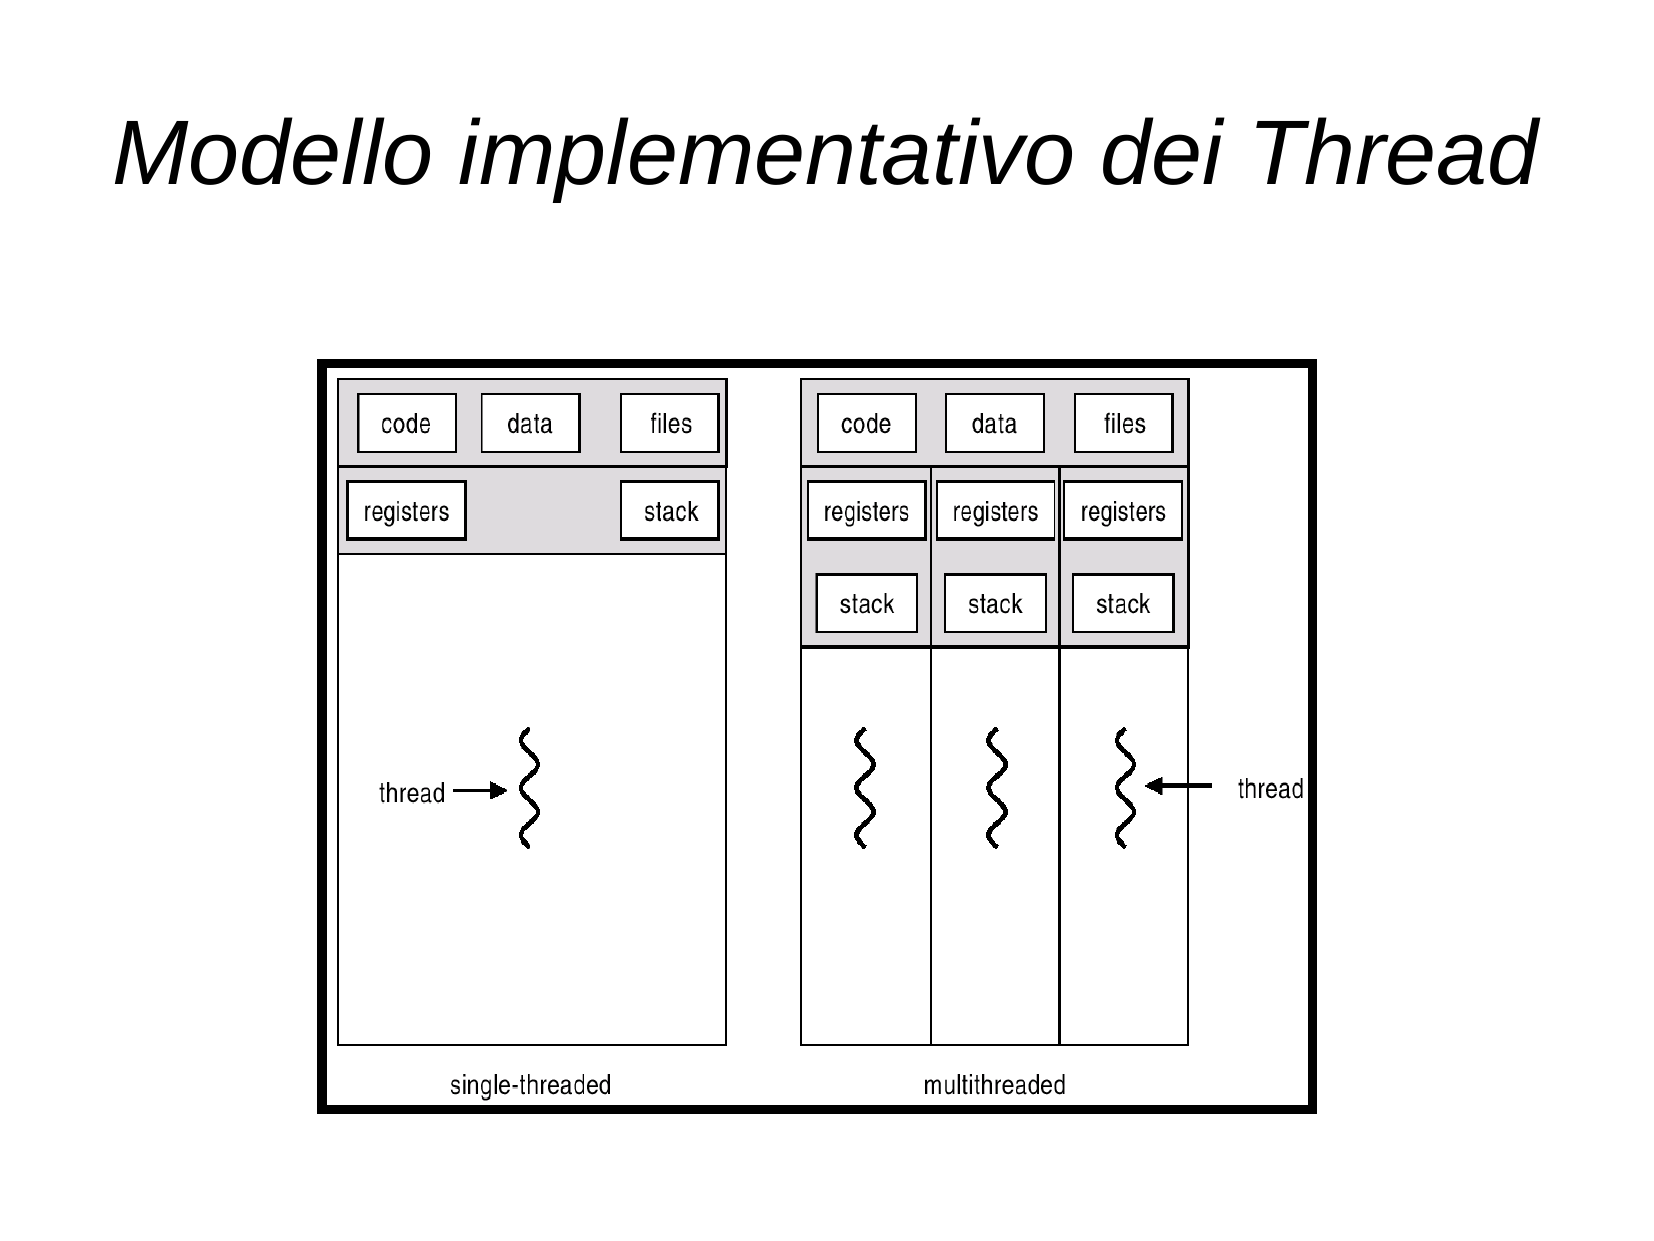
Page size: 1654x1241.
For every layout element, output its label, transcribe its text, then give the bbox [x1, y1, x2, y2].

picture [326, 368, 1309, 1105]
title Modello implementativo dei Thread [82, 49, 1571, 257]
